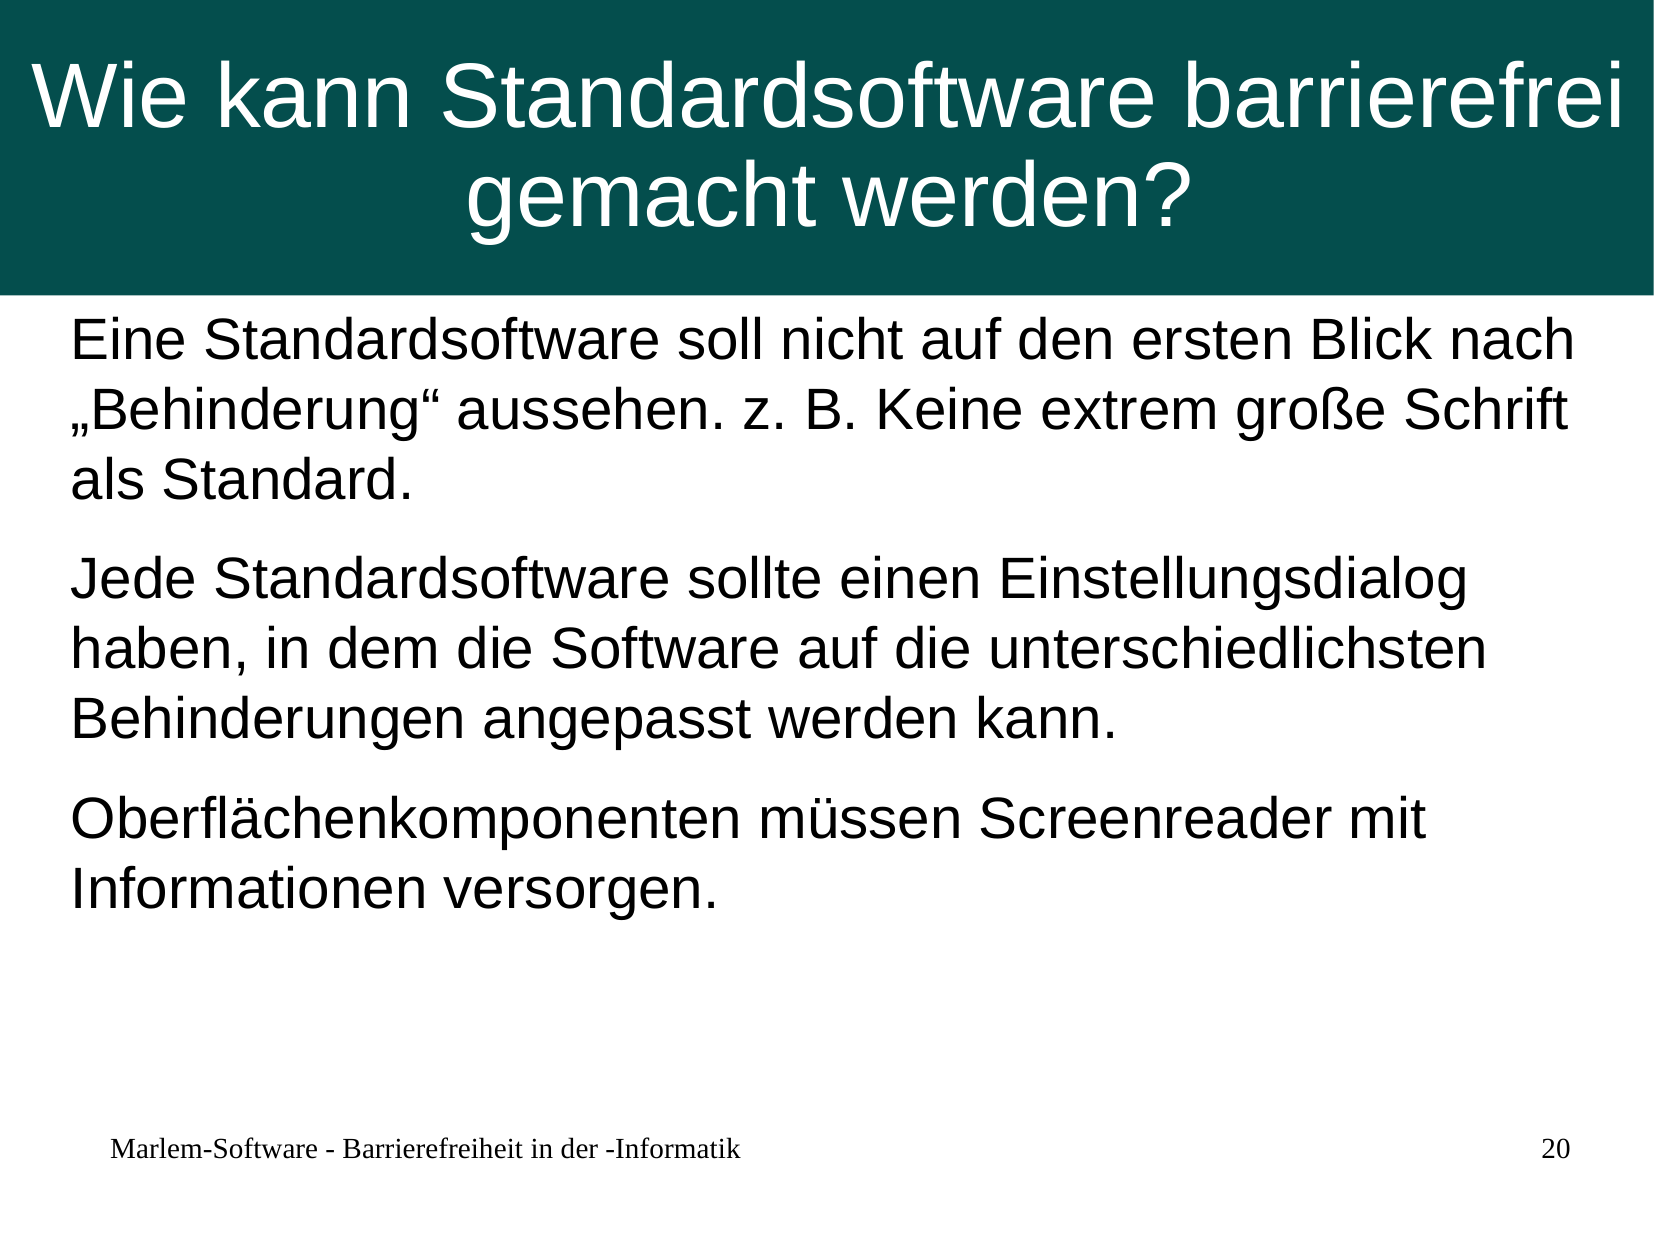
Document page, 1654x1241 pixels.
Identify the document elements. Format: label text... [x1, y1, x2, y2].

list Eine Standardsoftware soll nicht auf den ersten Blick nach „Behinderung“ aussehen. z. B. Keine extrem große Schrift als Standard. Jede Standardsoftware sollte einen Einstellungsdialog haben, in dem die Software auf die unterschiedlichsten Behinderungen angepasst werden kann. Oberflächenkomponenten müssen Screenreader mit Informationen versorgen. [0, 301, 1654, 1069]
title Wie kann Standardsoftware barrierefrei gemacht werden? [0, 0, 1654, 296]
